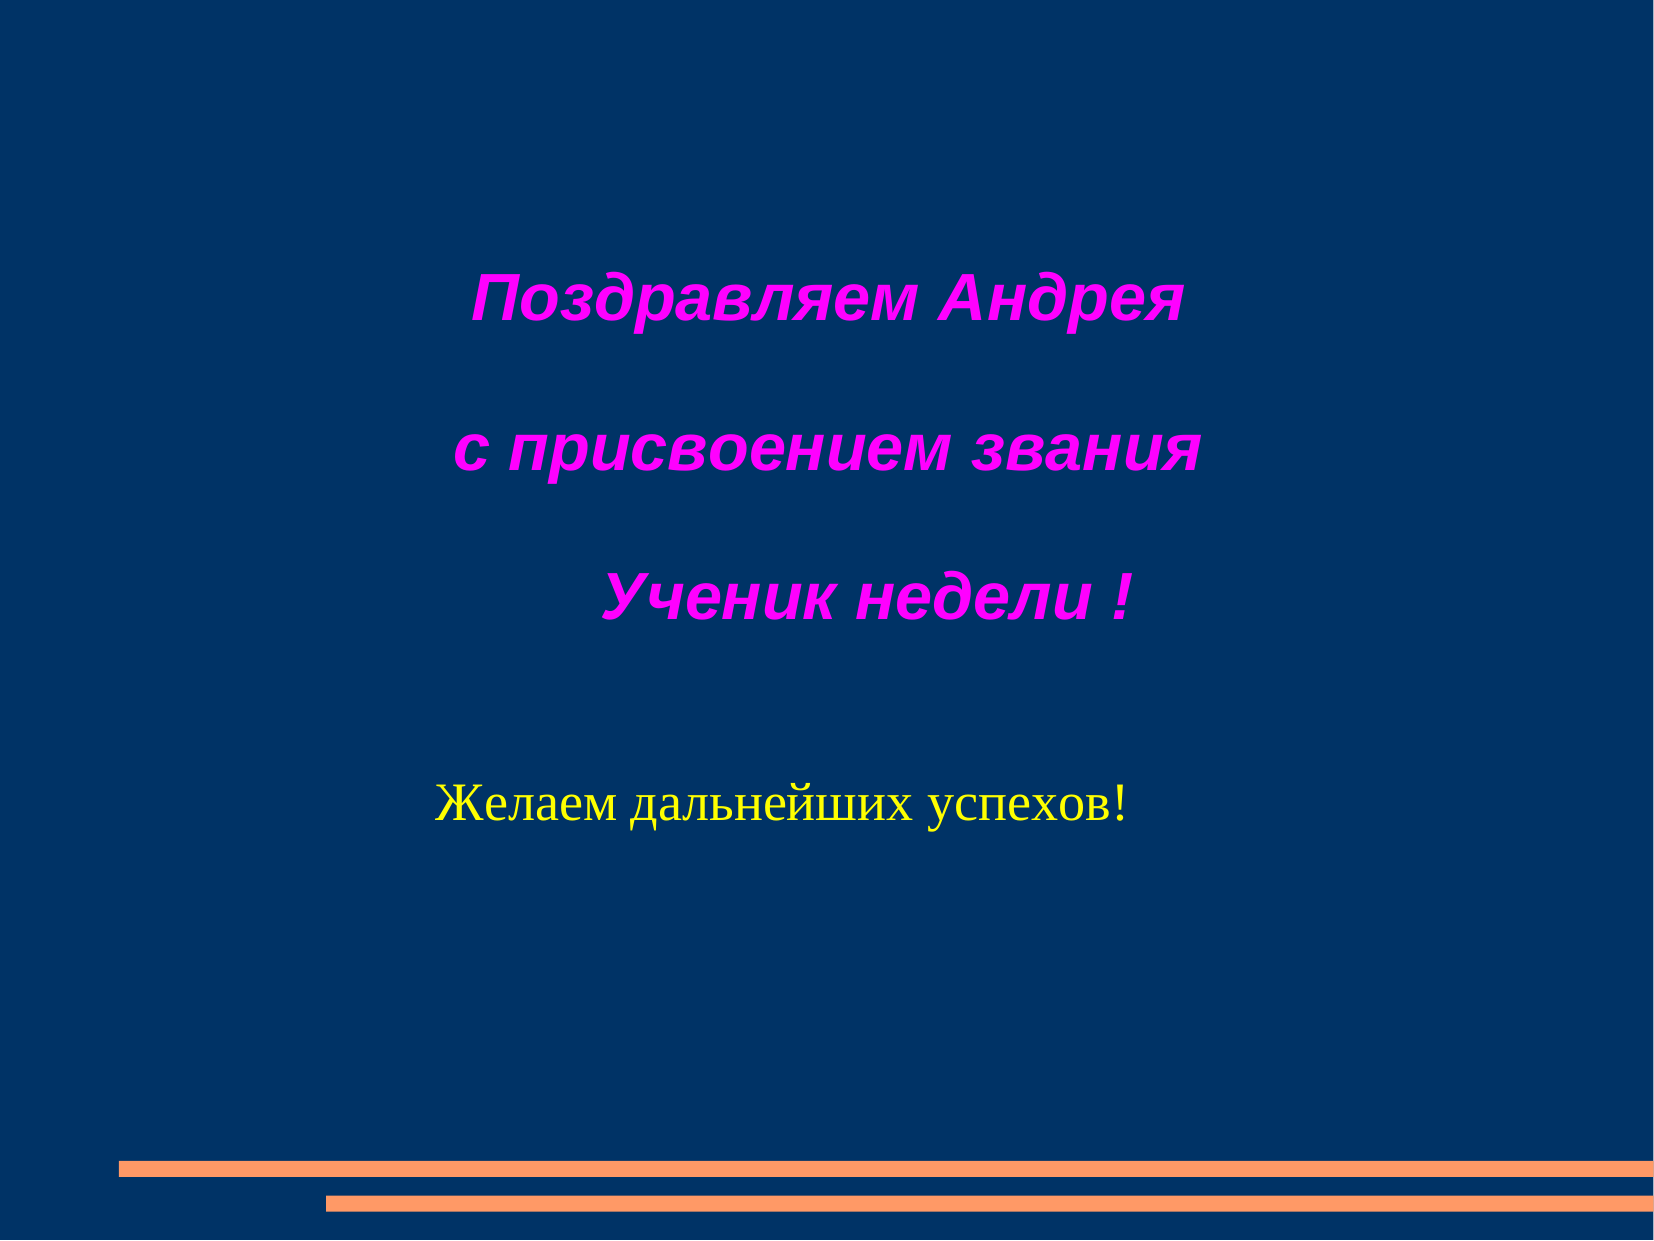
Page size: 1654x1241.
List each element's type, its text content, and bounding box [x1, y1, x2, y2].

text_box [442, 797, 526, 855]
subtitle Желаем дальнейших успехов! [121, 91, 1534, 1127]
